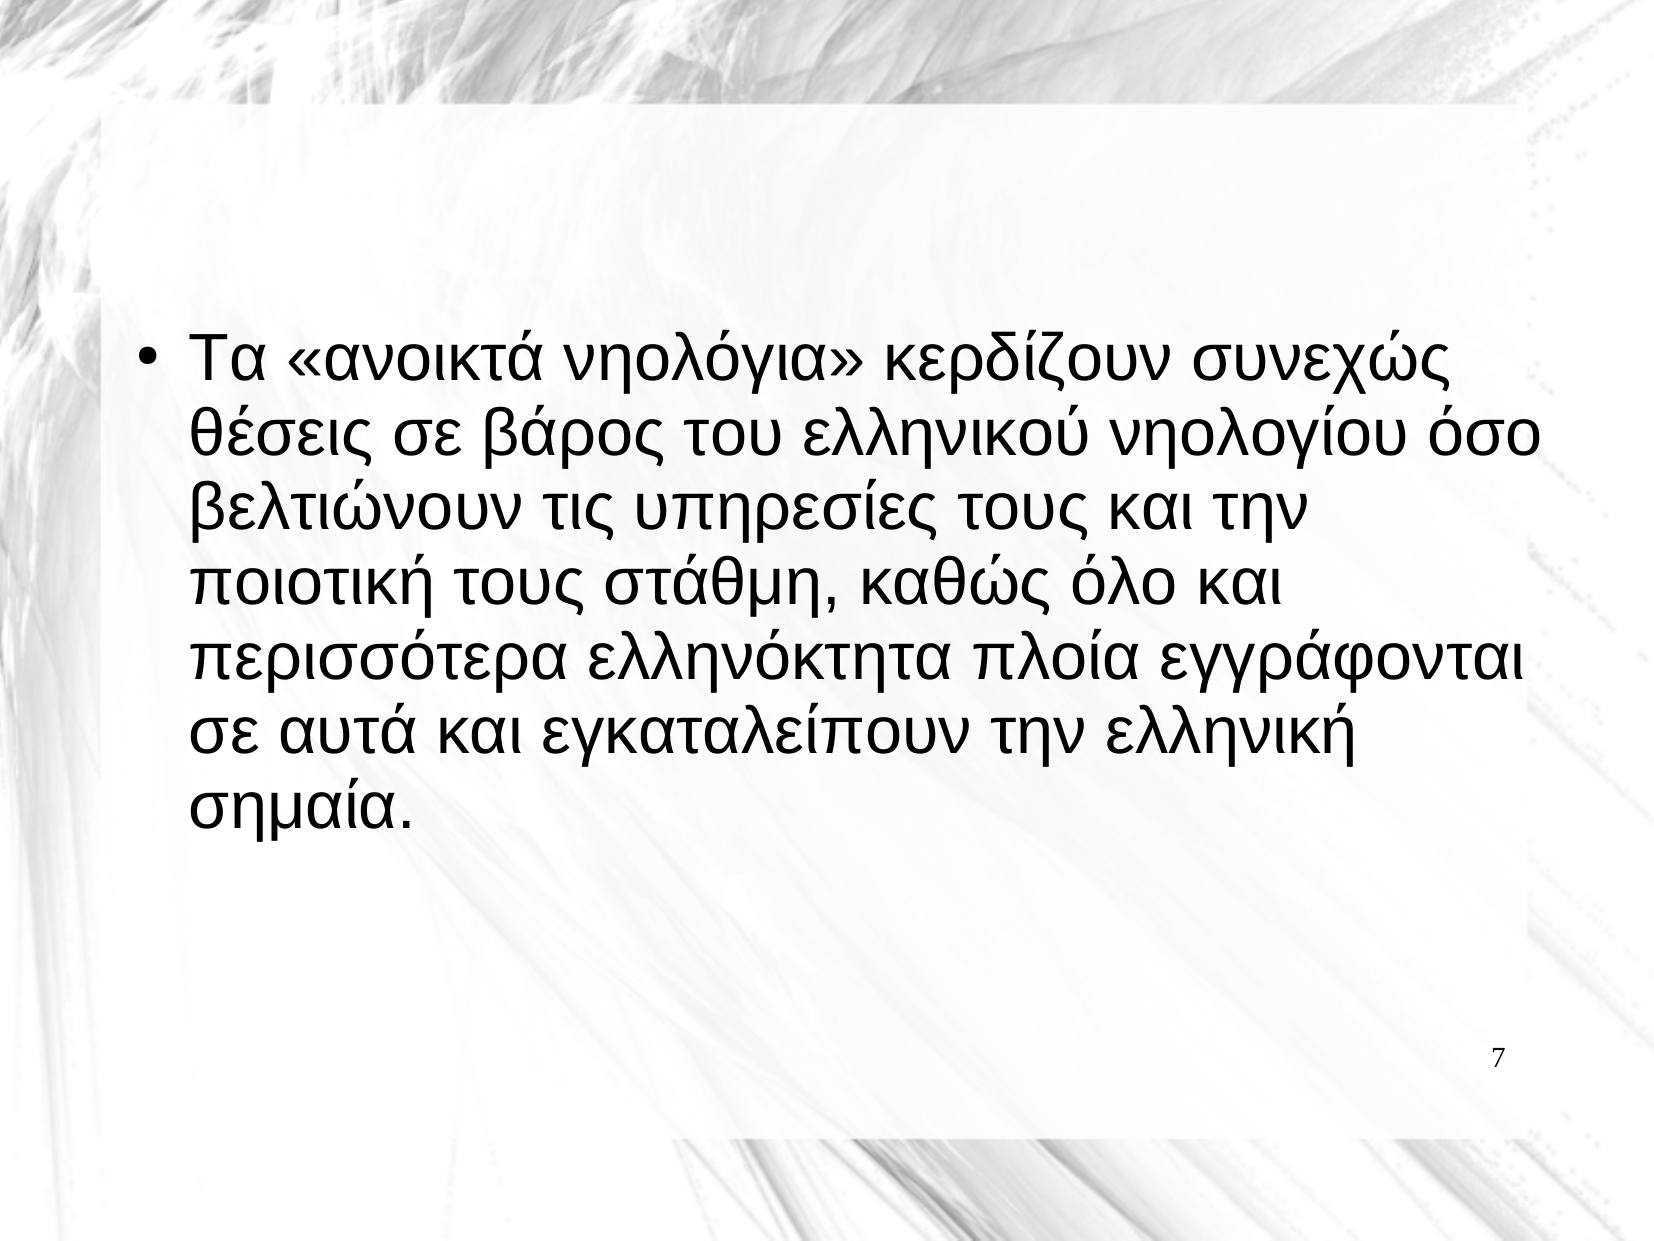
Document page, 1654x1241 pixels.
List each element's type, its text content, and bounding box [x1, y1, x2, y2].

list Τα «ανοικτά νηολόγια» κερδίζουν συνεχώς θέσεις σε βάρος του ελληνικού νηολογίου όσο βελτιώνουν τις υπηρεσίες τους και την ποιοτική τους στάθμη, καθώς όλο και περισσότερα ελληνόκτητα πλοία εγγράφονται σε αυτά και εγκαταλείπουν την ελληνική σημαία. [118, 319, 1571, 945]
picture [0, 0, 1654, 1241]
